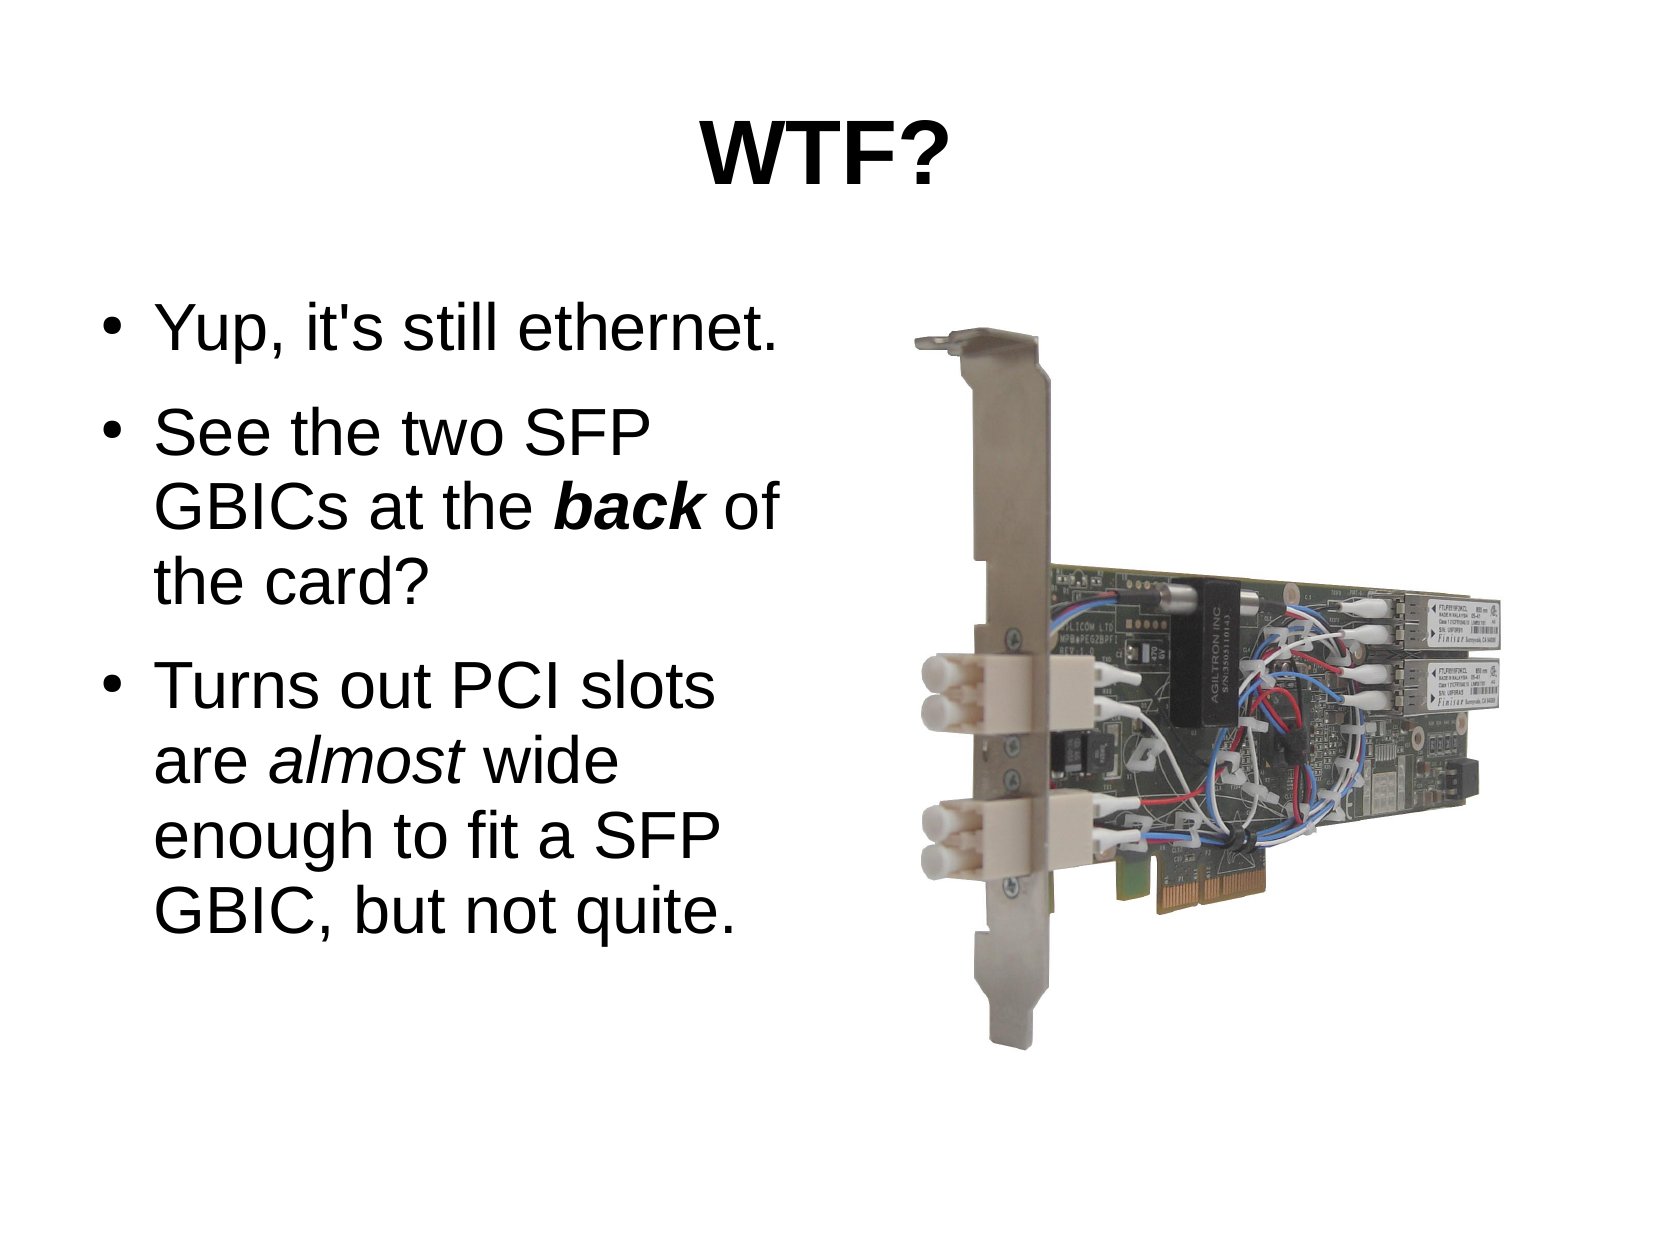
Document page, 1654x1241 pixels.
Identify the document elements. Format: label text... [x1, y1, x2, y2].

title WTF? [82, 56, 1571, 250]
picture [850, 290, 1566, 1109]
list Yup, it's still ethernet. See the two SFP GBICs at the back of the card? Turns out PCI slots are almost wide enough to fit a SFP GBIC, but not quite. [82, 290, 809, 1094]
